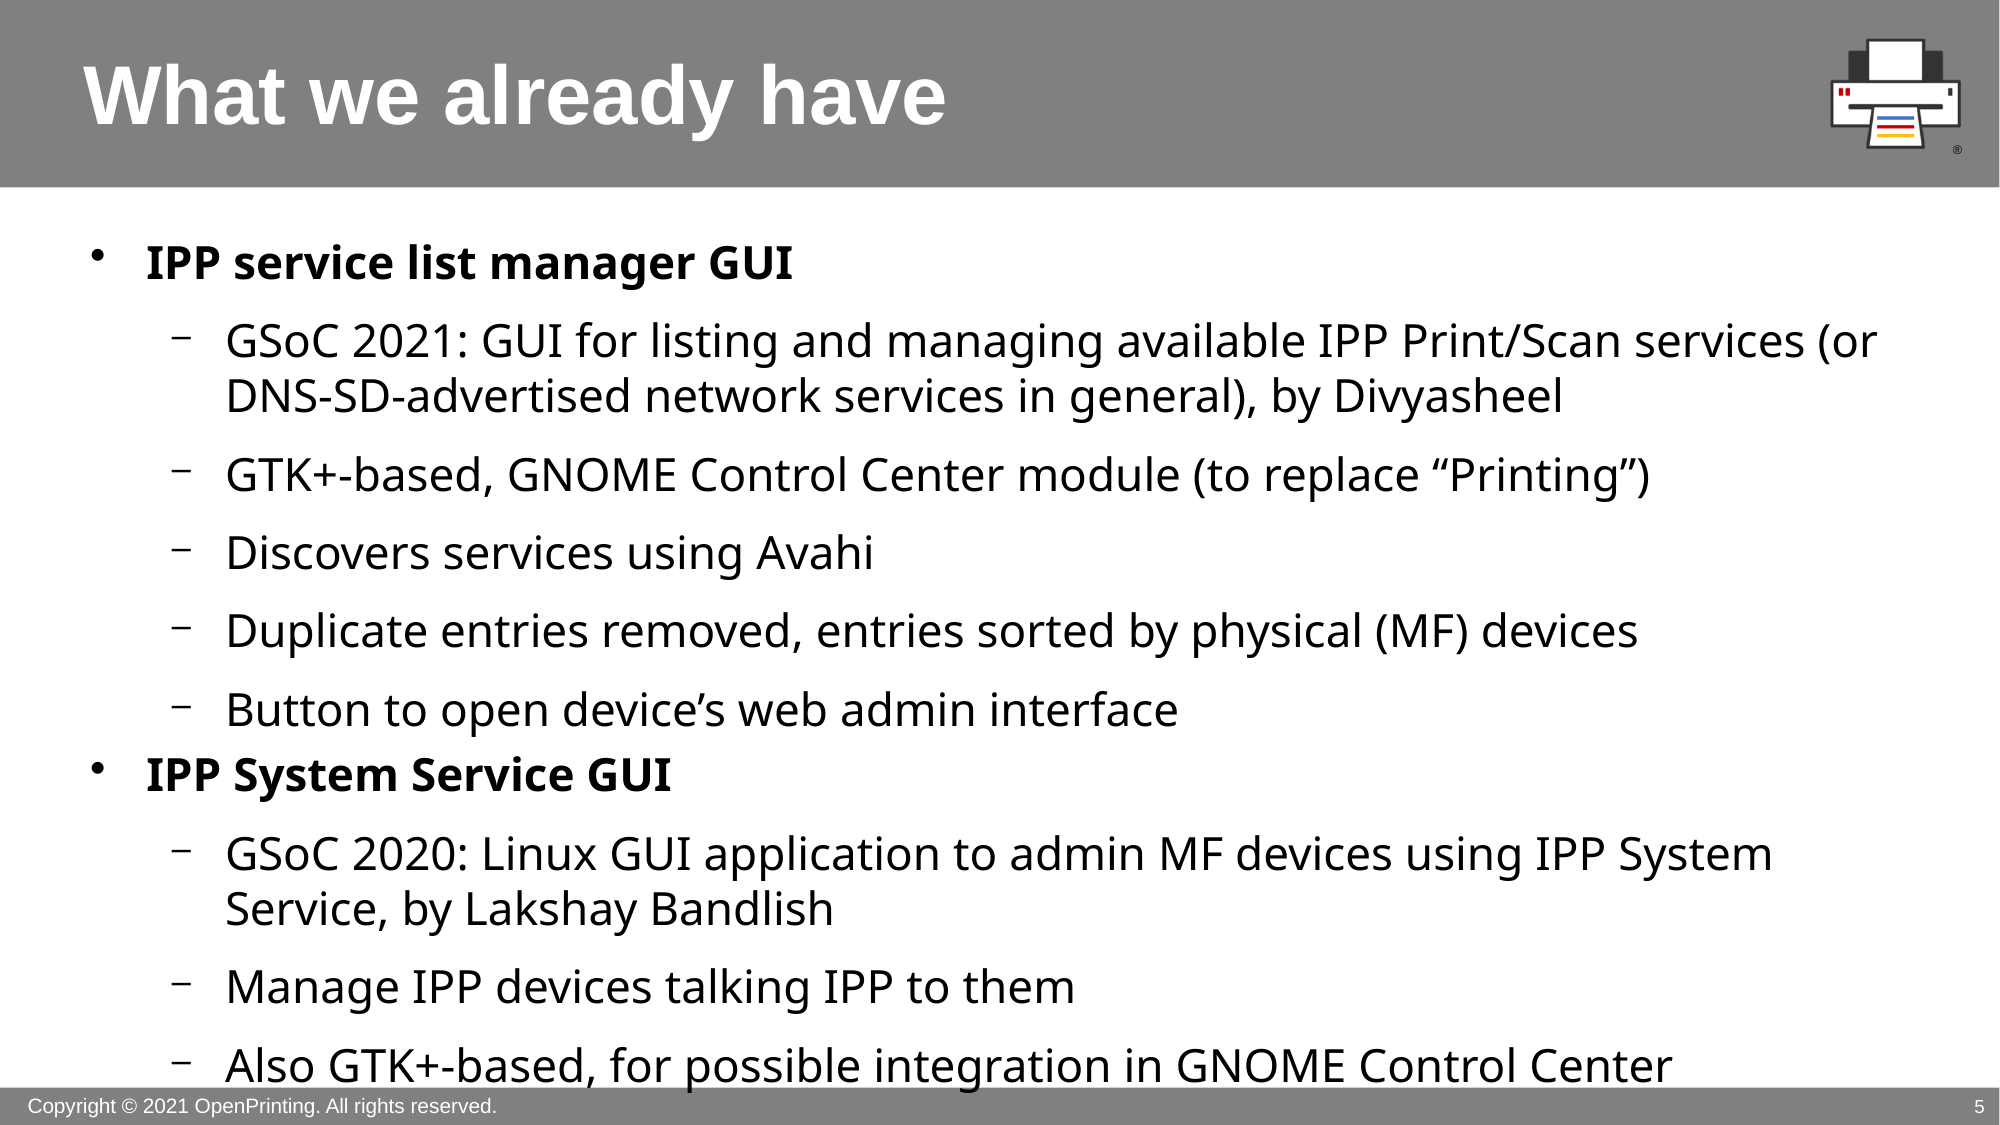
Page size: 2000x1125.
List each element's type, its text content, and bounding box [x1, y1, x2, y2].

list IPP service list manager GUI GSoC 2021: GUI for listing and managing available IPP Print/Scan services (or DNS-SD-advertised network services in general), by Divyasheel GTK+-based, GNOME Control Center module (to replace “Printing”) Discovers services using Avahi Duplicate entries removed, entries sorted by physical (MF) devices Button to open device’s web admin interface IPP System Service GUI GSoC 2020: Linux GUI application to admin MF devices using IPP System Service, by Lakshay Bandlish Manage IPP devices talking IPP to them Also GTK+-based, for possible integration in GNOME Control Center [75, 224, 1936, 1067]
title What we already have [75, 7, 1786, 175]
picture [1825, 33, 1966, 154]
